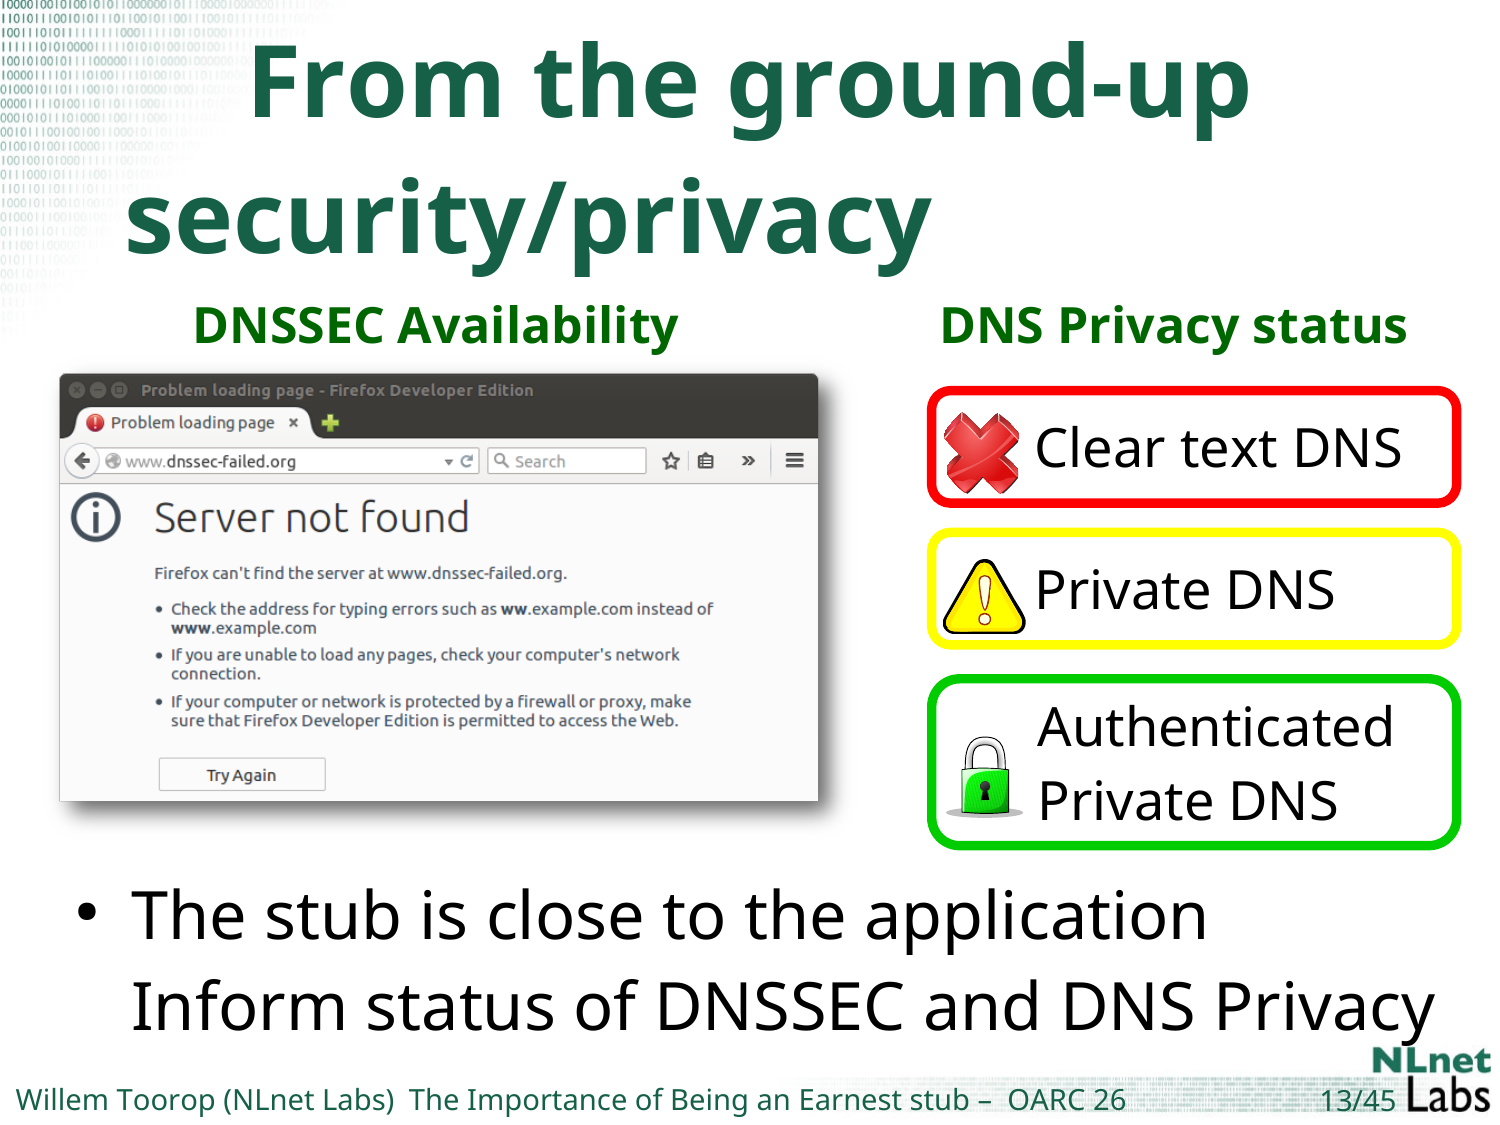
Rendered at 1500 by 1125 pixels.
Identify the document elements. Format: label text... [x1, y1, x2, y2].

text_box DNS Privacy status [924, 282, 1475, 355]
text_box DNSSEC Availability [177, 282, 728, 356]
picture [937, 722, 1032, 833]
picture [0, 0, 885, 867]
text_box X Authenticated X Private DNS [931, 678, 1457, 846]
picture [943, 558, 1027, 634]
title From the ground-up security/privacy [75, 31, 1425, 263]
picture [939, 409, 1025, 504]
text_box X Clear text DNS [931, 390, 1457, 504]
list The stub is close to the application Inform status of DNSSEC and DNS Privacy [75, 868, 1463, 1066]
text_box X Private DNS [931, 532, 1457, 645]
picture [774, 1037, 1492, 1124]
